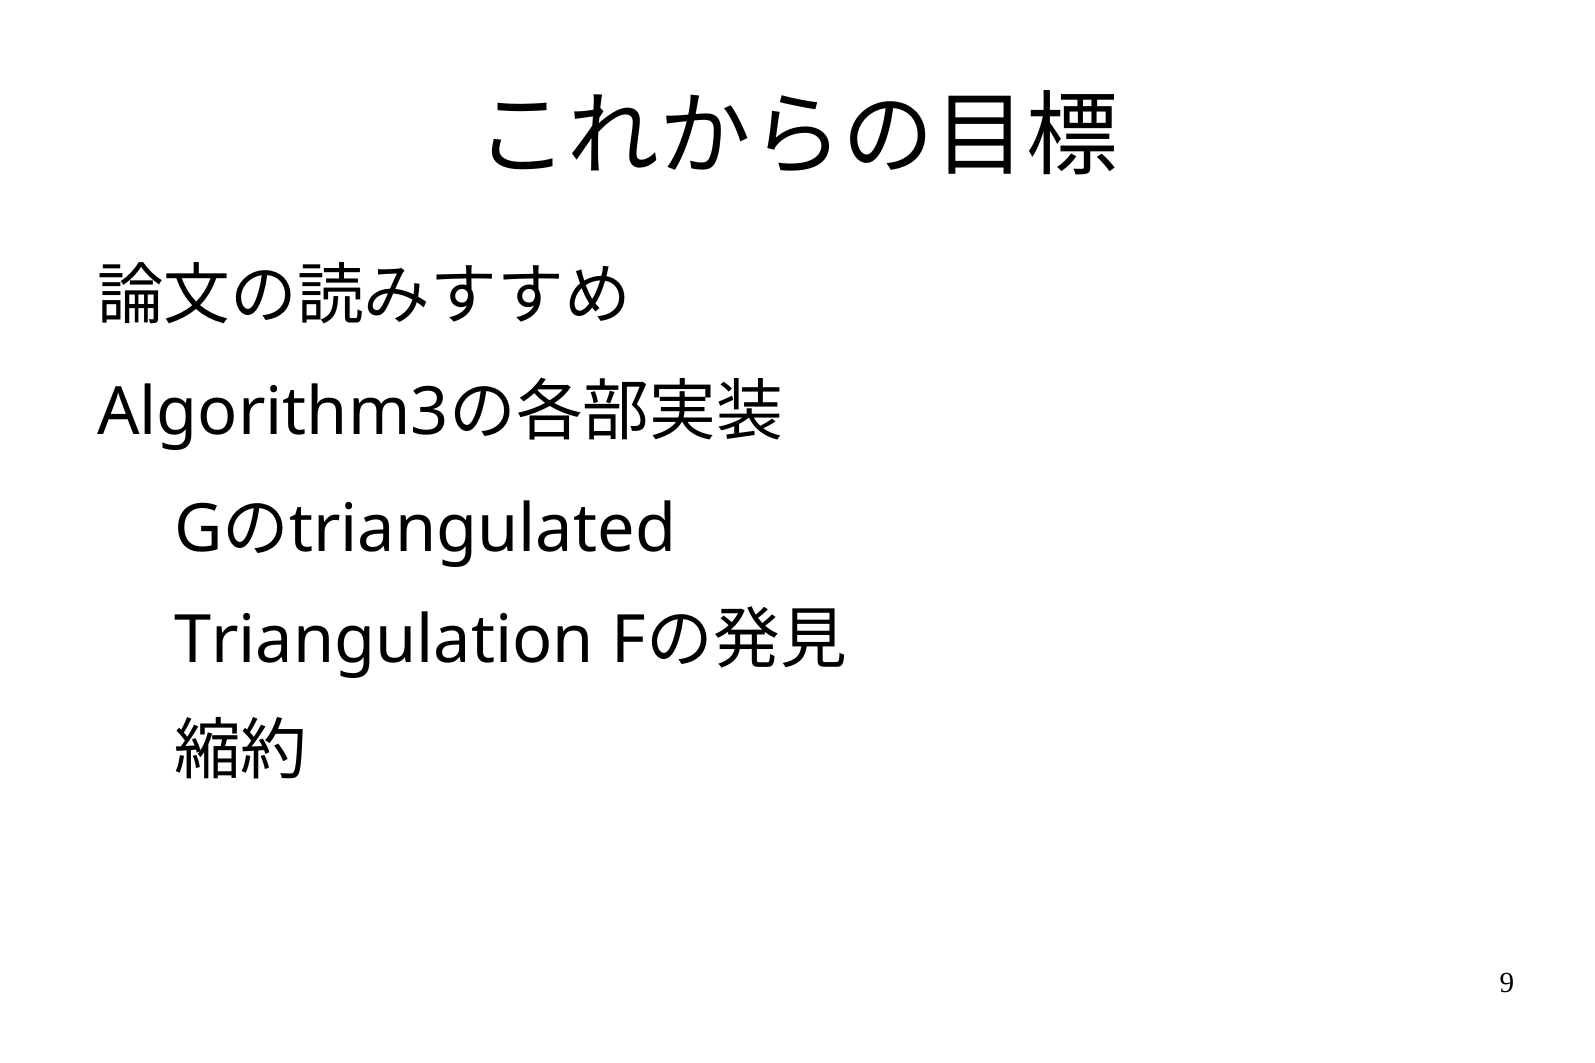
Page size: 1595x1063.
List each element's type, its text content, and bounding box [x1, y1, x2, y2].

text_box 論文の読みすすめ Algorithm3の各部実装 Gのtriangulated Triangulation Fの発見 縮約 [79, 248, 1515, 951]
text_box <番号> [1143, 968, 1515, 1042]
text_box これからの目標 [79, 42, 1515, 221]
